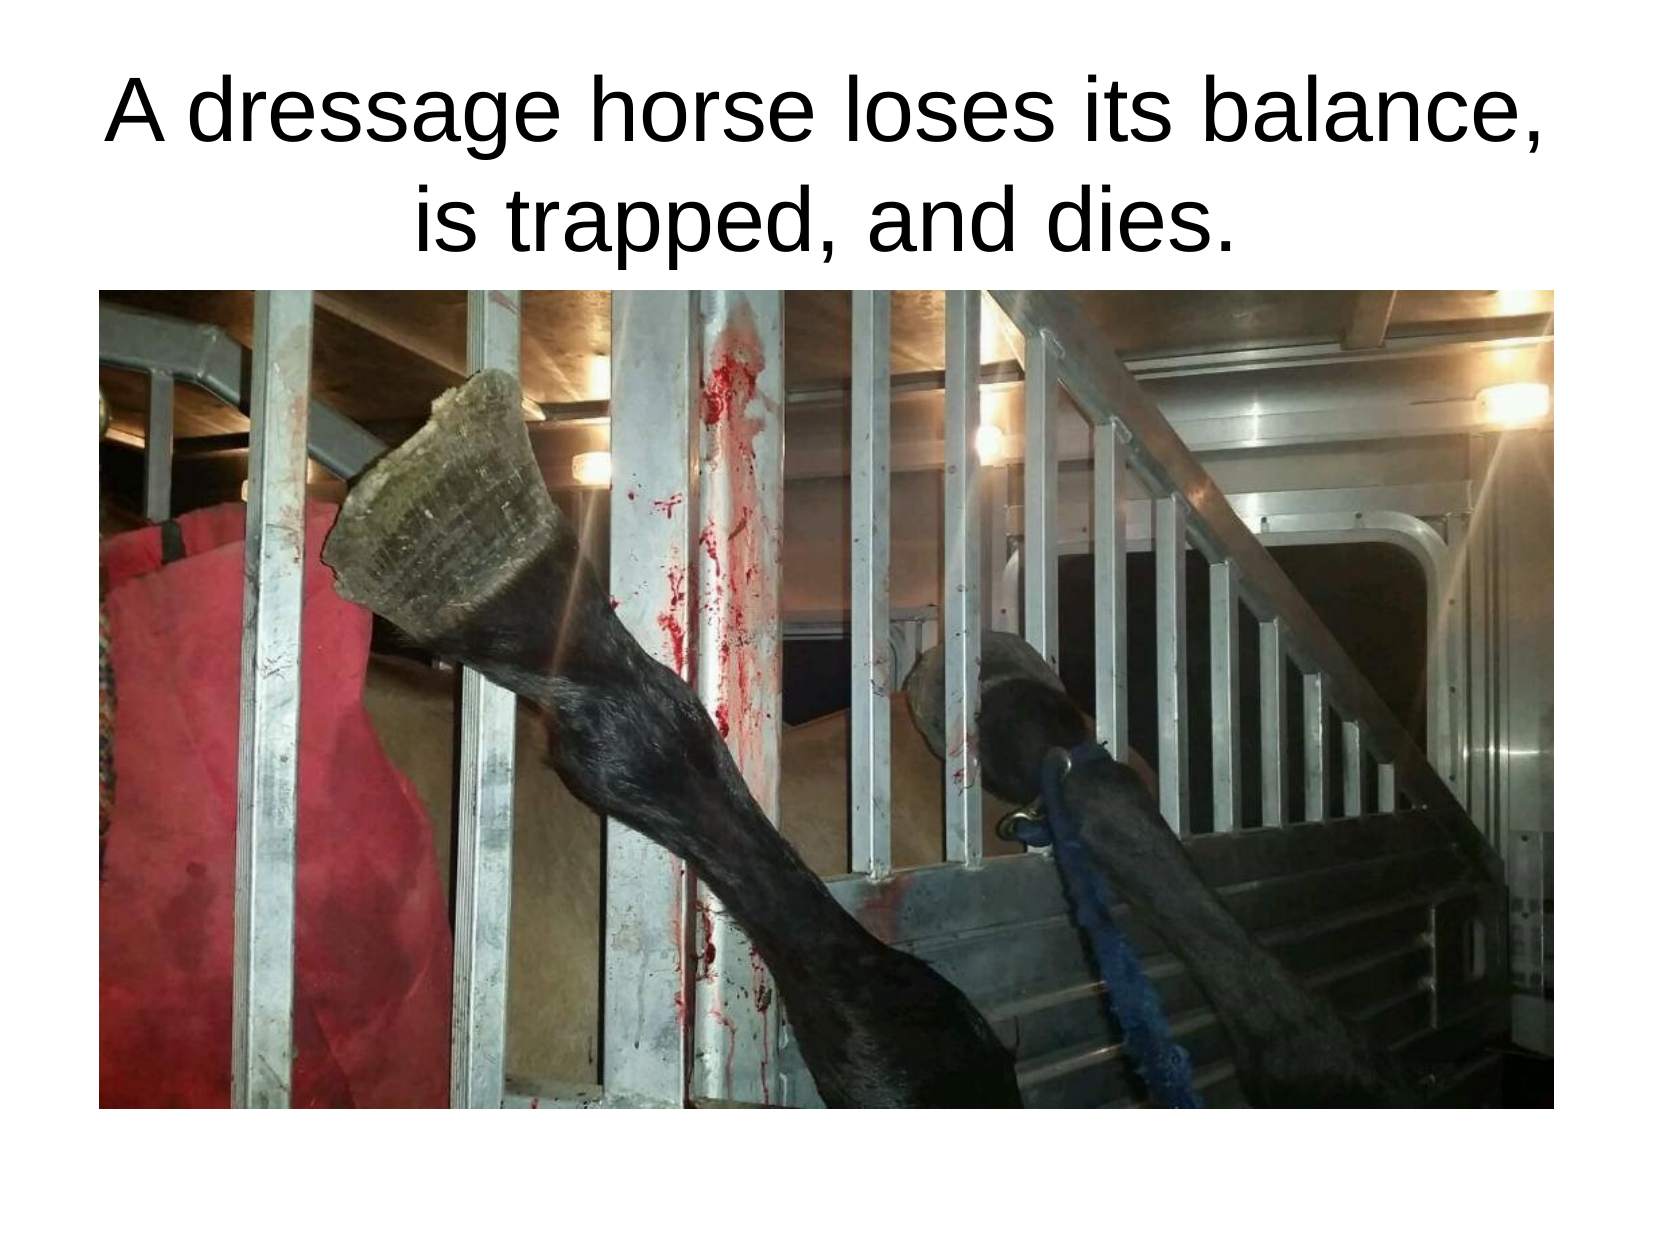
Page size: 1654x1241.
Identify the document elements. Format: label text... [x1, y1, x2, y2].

picture [99, 290, 1554, 1109]
title A dressage horse loses its balance, is trapped, and dies. [82, 49, 1571, 257]
